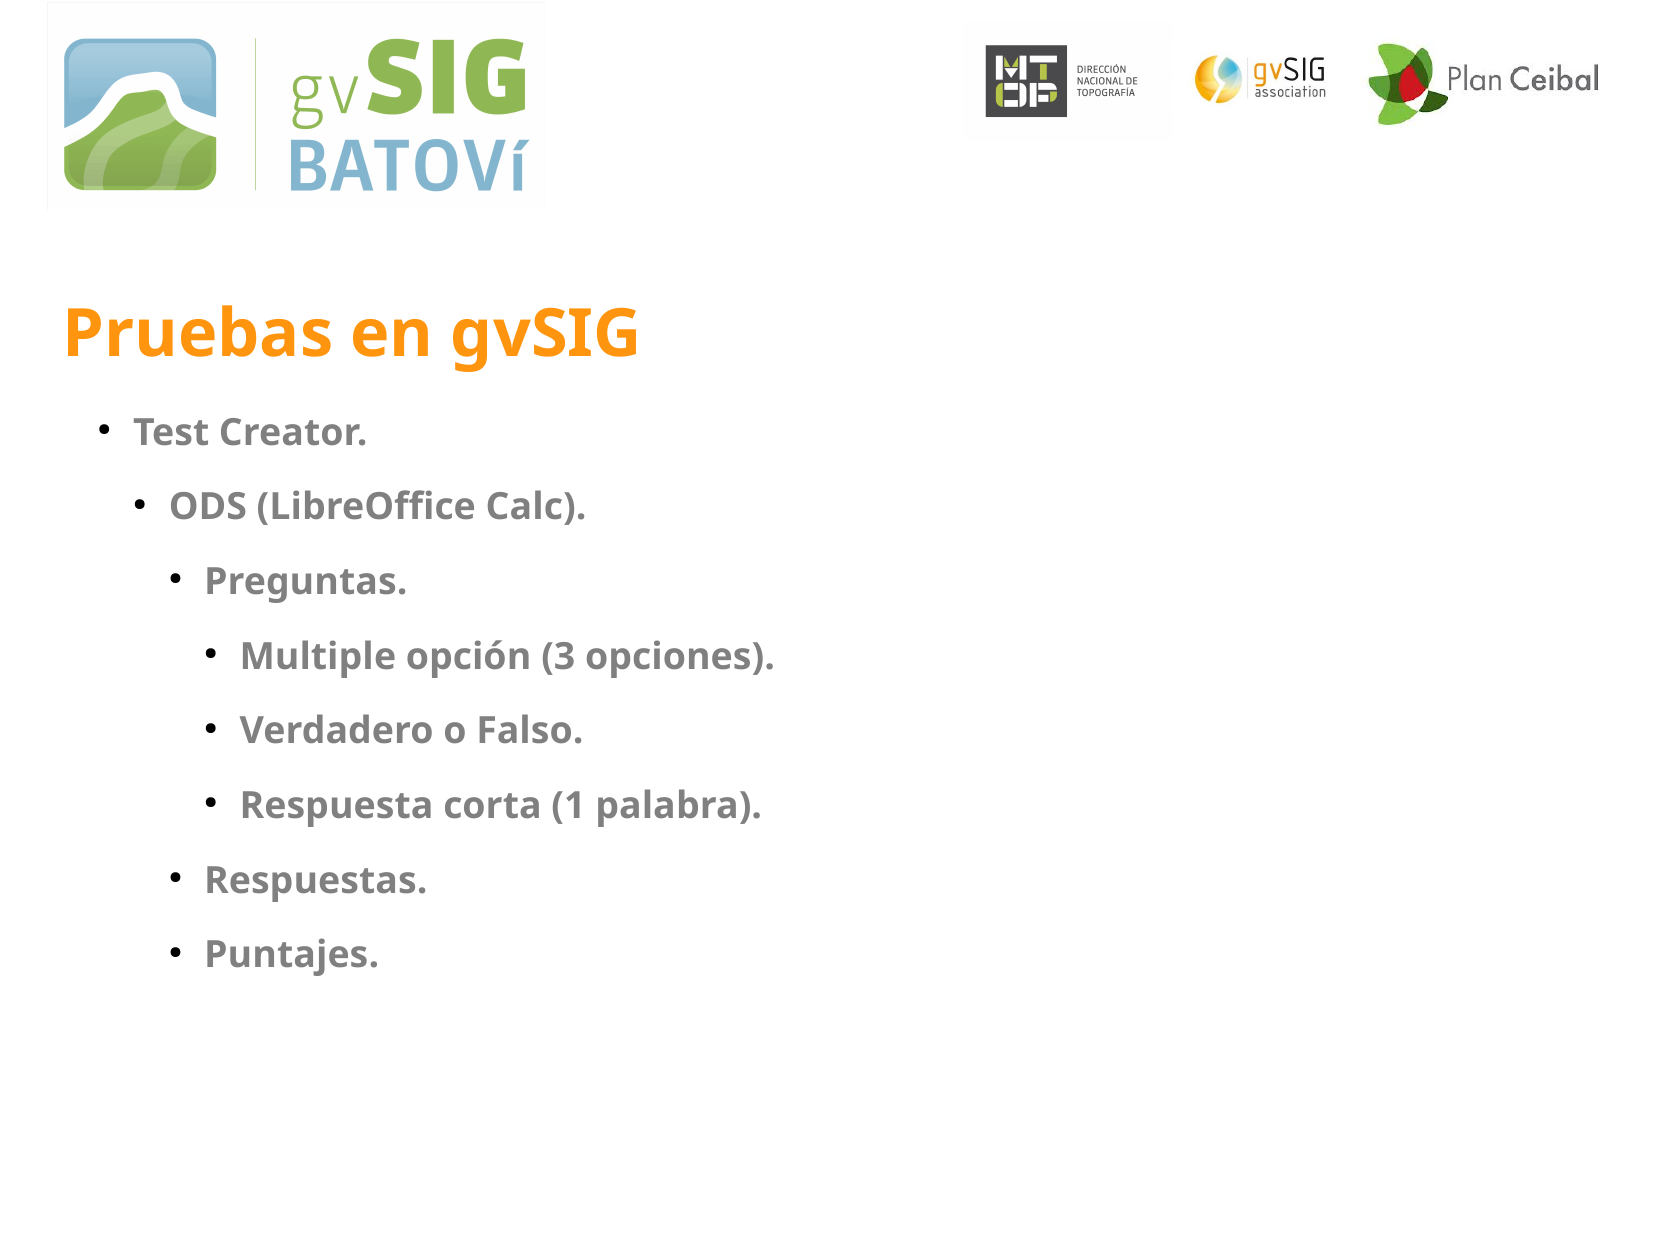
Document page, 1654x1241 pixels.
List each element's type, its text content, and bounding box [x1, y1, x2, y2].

picture [1343, 23, 1626, 142]
list Pruebas en gvSIG Test Creator. ODS (LibreOffice Calc). Preguntas. Multiple opción (3 opciones). Verdadero o Falso. Respuesta corta (1 palabra). Respuestas. Puntajes. [62, 284, 1551, 990]
picture [962, 21, 1342, 141]
